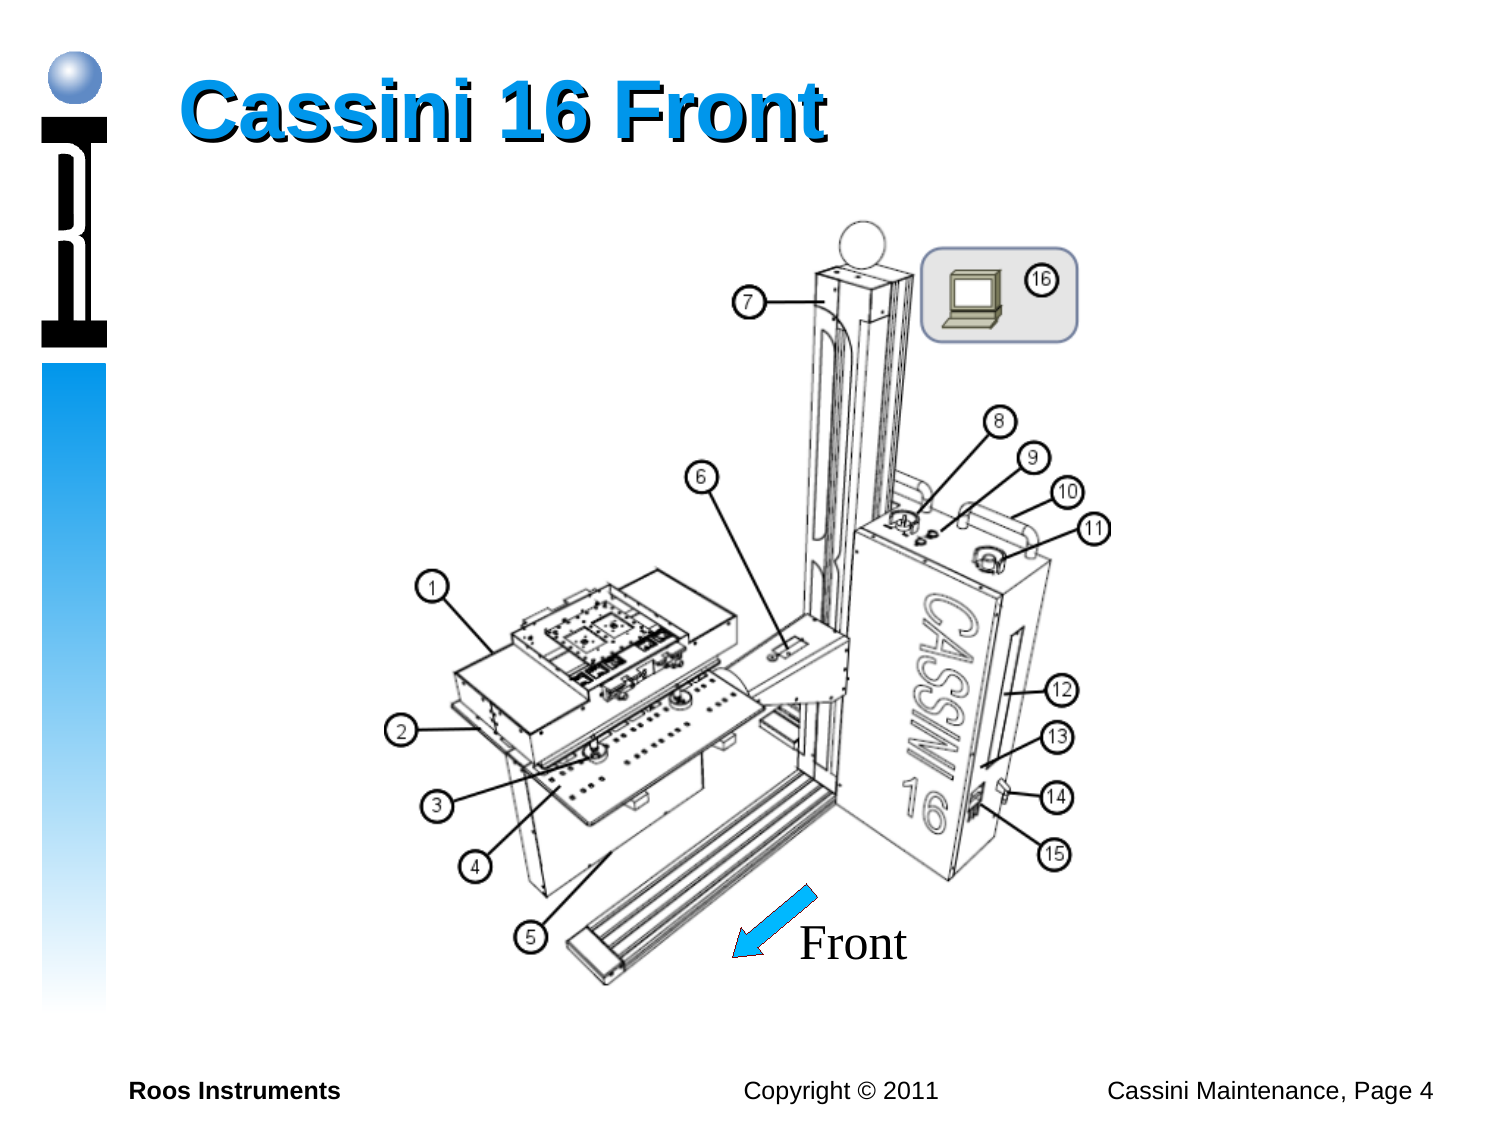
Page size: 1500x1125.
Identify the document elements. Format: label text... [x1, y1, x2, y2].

text_box Front [799, 911, 908, 969]
title Cassini 16 Front [178, 47, 1426, 157]
picture [384, 217, 1111, 990]
text_box [732, 883, 818, 958]
